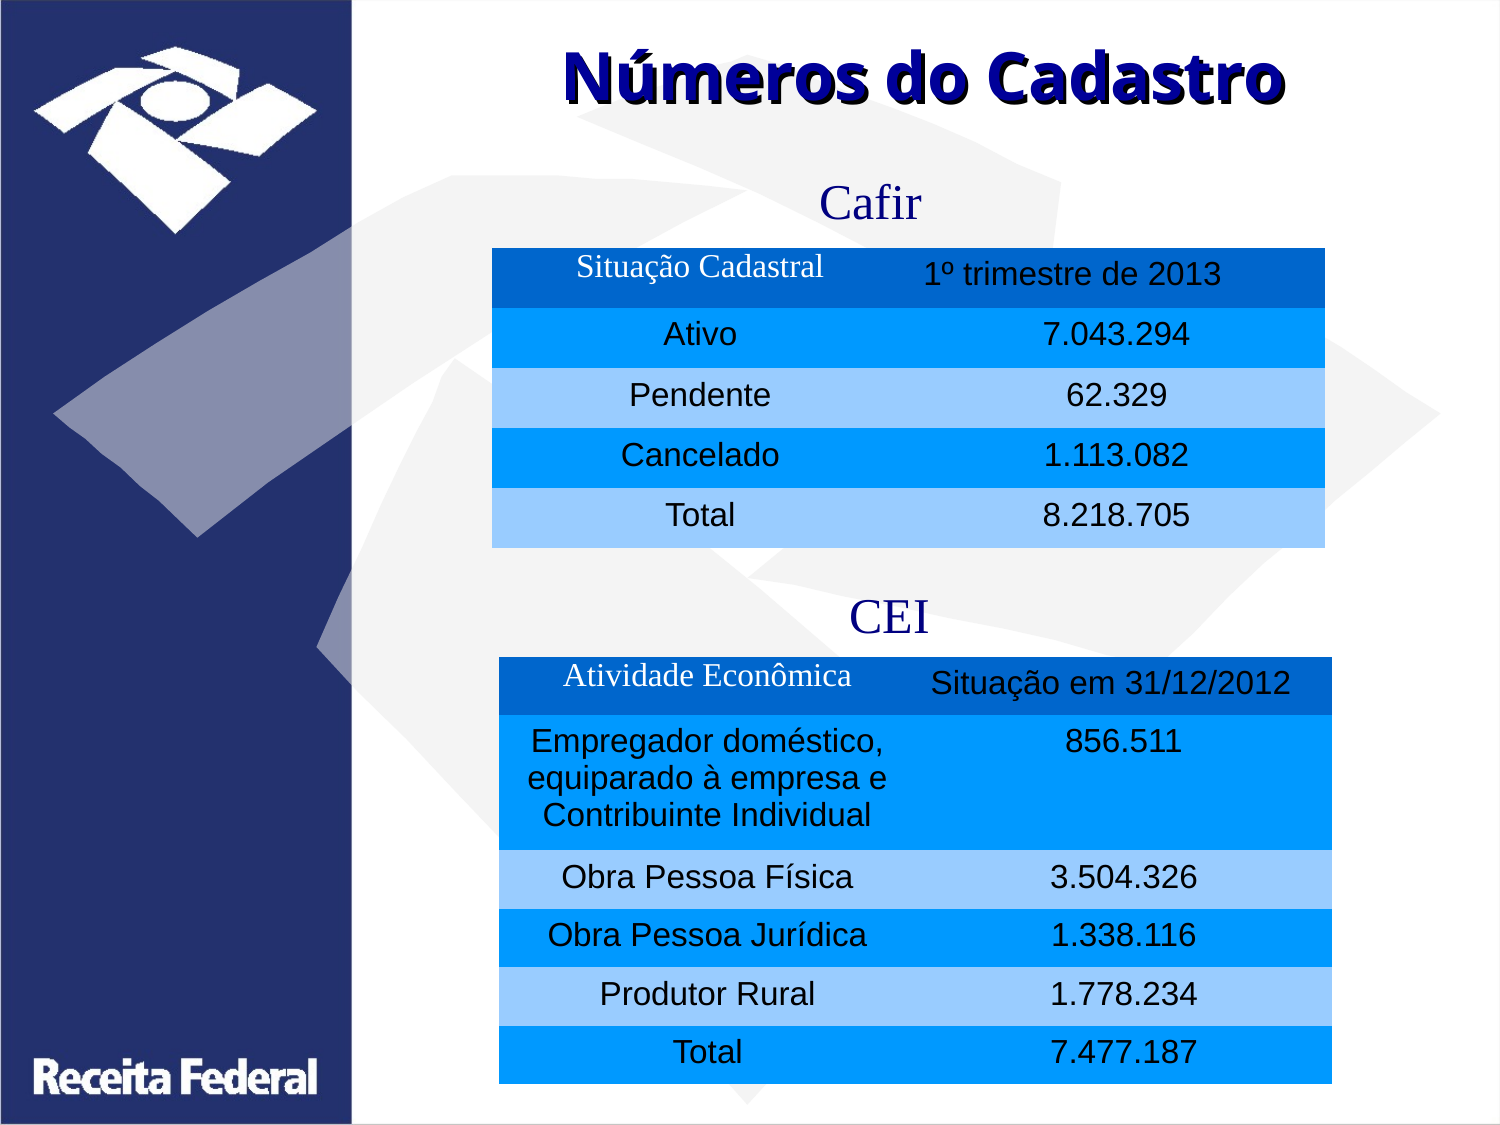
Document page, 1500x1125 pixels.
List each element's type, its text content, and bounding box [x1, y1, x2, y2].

table_cell 1.338.116 [916, 909, 1332, 967]
table_cell 1.778.234 [916, 967, 1332, 1026]
table_header Situação Cadastral [492, 248, 909, 308]
table_cell Total [492, 488, 909, 548]
text_box Cafir [531, 177, 1211, 237]
table_header Situação em 31/12/2012 [916, 657, 1332, 715]
table_cell Obra Pessoa Jurídica [499, 909, 916, 967]
text_box Números do Cadastro [309, 0, 1500, 148]
table_cell Total [499, 1026, 916, 1084]
table_cell Empregador doméstico, equiparado à empresa e Contribuinte Individual [499, 715, 916, 850]
table_header 1º trimestre de 2013 [909, 248, 1325, 308]
table_cell 7.477.187 [916, 1026, 1332, 1084]
table_cell Obra Pessoa Física [499, 850, 916, 909]
table_cell 7.043.294 [909, 308, 1325, 368]
table_cell 62.329 [909, 368, 1325, 428]
table_cell 3.504.326 [916, 850, 1332, 909]
text_box CEI [834, 590, 945, 650]
picture [0, 0, 1500, 1125]
table_cell 856.511 [916, 715, 1332, 850]
table_cell Pendente [492, 368, 909, 428]
table_cell 1.113.082 [909, 428, 1325, 488]
table_header Atividade Econômica [499, 657, 916, 715]
text_box [442, 190, 1329, 657]
table_cell Produtor Rural [499, 967, 916, 1026]
table_cell Ativo [492, 308, 909, 368]
table_cell 8.218.705 [909, 488, 1325, 548]
table_cell Cancelado [492, 428, 909, 488]
